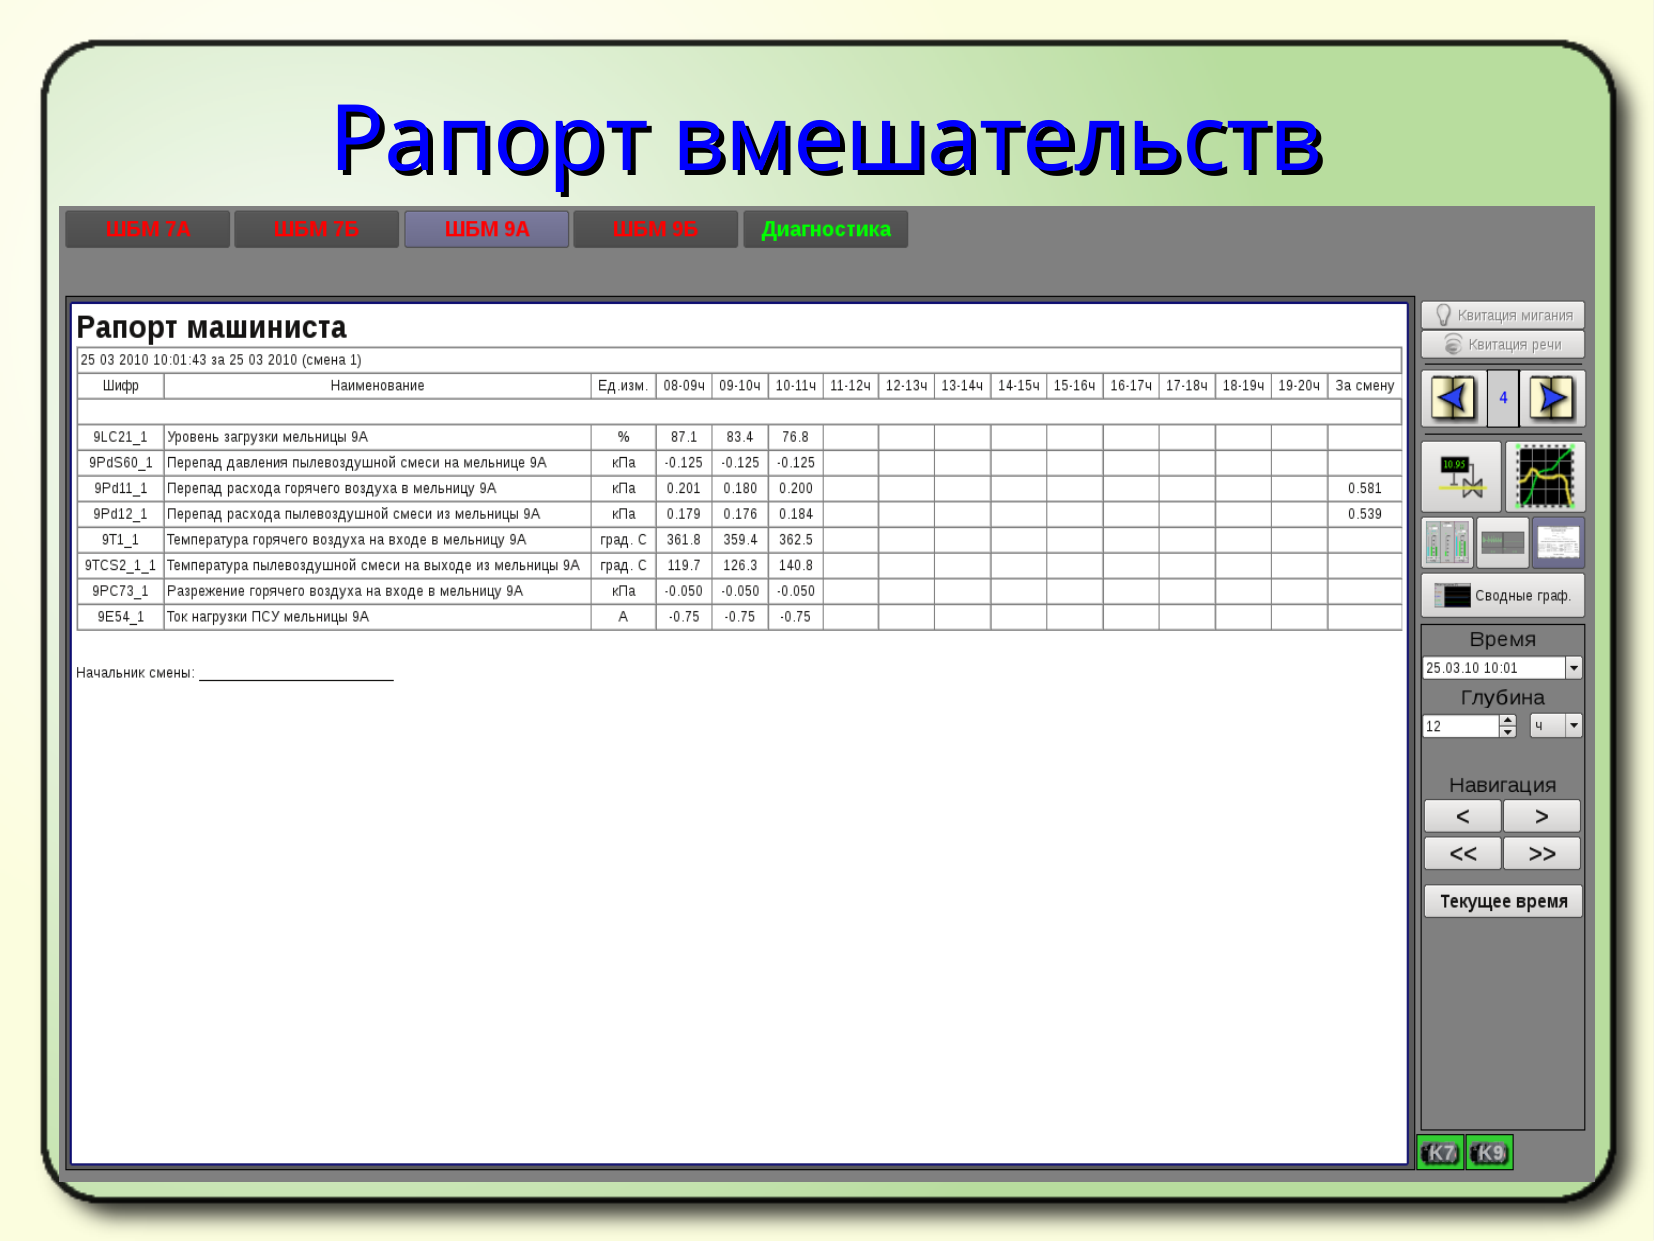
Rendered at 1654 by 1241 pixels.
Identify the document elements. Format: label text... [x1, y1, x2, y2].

title Рапорт вмешательств [324, 61, 1329, 206]
picture [0, 0, 1654, 1241]
